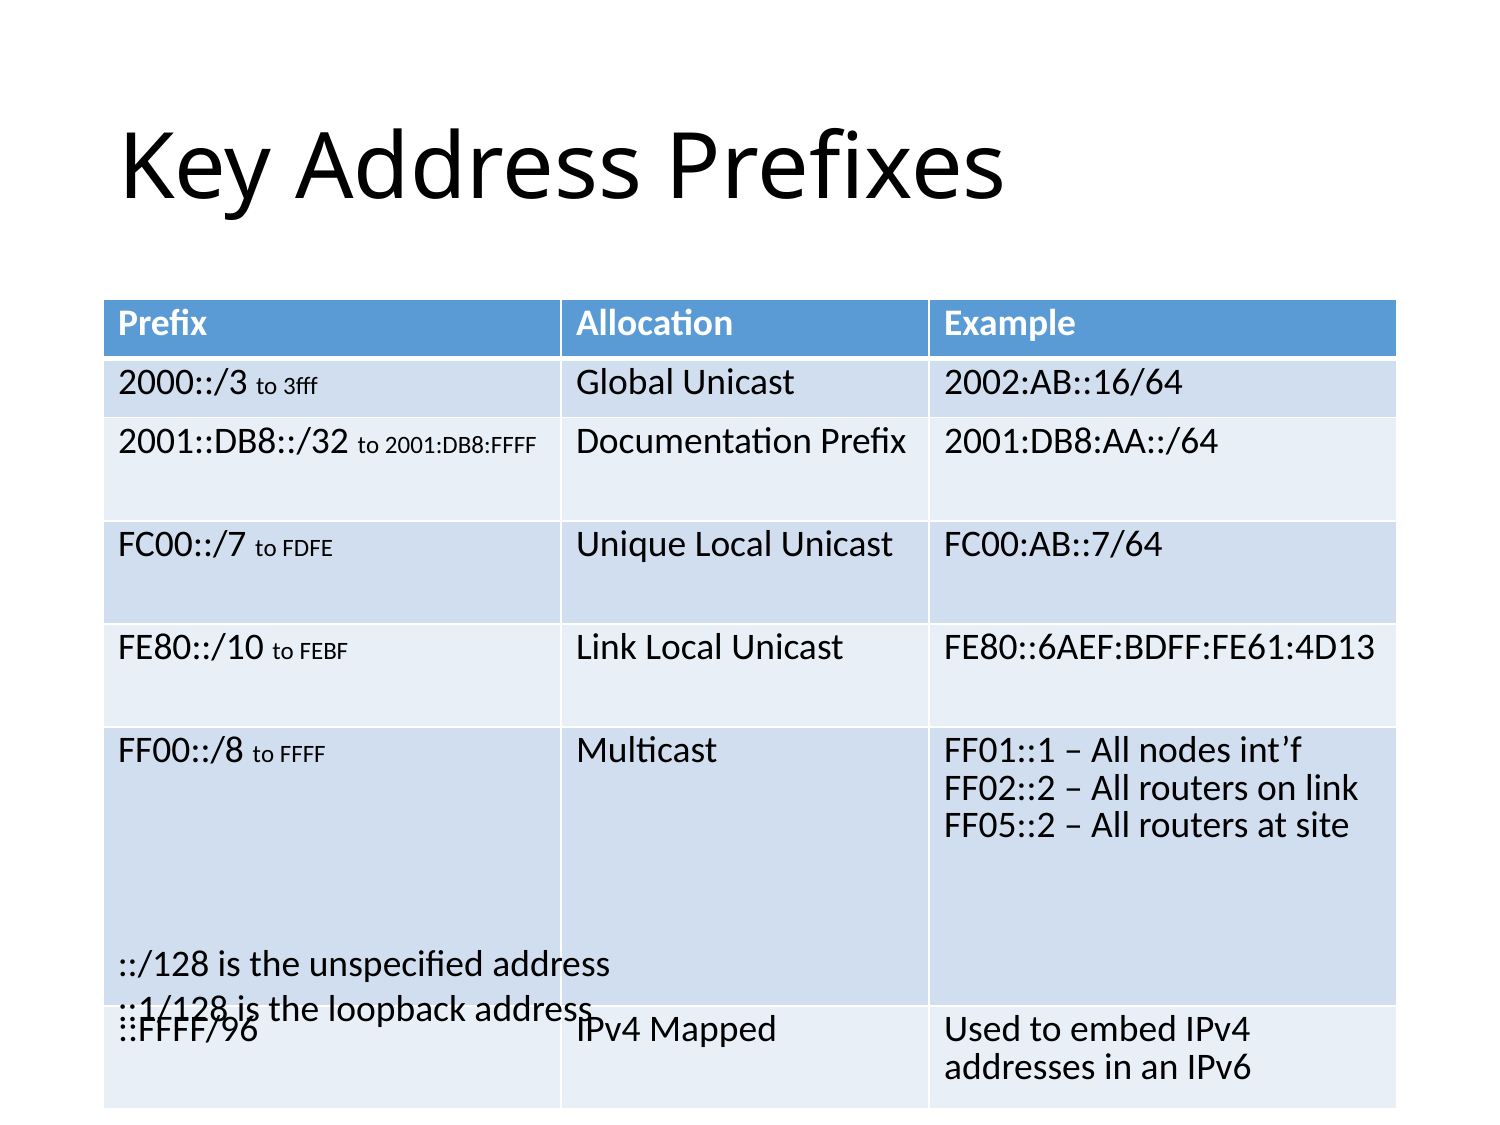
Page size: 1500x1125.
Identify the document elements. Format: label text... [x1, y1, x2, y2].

text_box ::/128 is the unspecified address ::1/128 is the loopback address [103, 931, 891, 1037]
table_cell Used to embed IPv4 addresses in an IPv6 [930, 1007, 1396, 1108]
table_cell ::FFFF/96 [104, 1037, 560, 1108]
table_cell FE80::6AEF:BDFF:FE61:4D13 [930, 625, 1396, 726]
table_cell 2002:AB::16/64 [930, 361, 1396, 417]
table_cell 2000::/3 to 3fff [104, 361, 560, 417]
title Key Address Prefixes [103, 59, 1397, 278]
table_cell FF01::1 – All nodes int’f FF02::2 – All routers on link FF05::2 – All routers at site [930, 728, 1396, 1005]
table_cell Link Local Unicast [562, 625, 928, 726]
table_header Prefix [104, 300, 560, 356]
table_cell FC00:AB::7/64 [930, 522, 1396, 623]
table_cell FC00::/7 to FDFE [104, 522, 560, 623]
table_header Allocation [562, 300, 928, 356]
table_header Example [930, 300, 1396, 356]
table_cell IPv4 Mapped [562, 1007, 928, 1108]
table_cell 2001:DB8:AA::/64 [930, 418, 1396, 520]
table_cell Unique Local Unicast [562, 522, 928, 623]
table_cell Global Unicast [562, 361, 928, 417]
table_cell Multicast [562, 728, 928, 1005]
table_cell Documentation Prefix [562, 418, 928, 520]
table_cell FE80::/10 to FEBF [104, 625, 560, 726]
table_cell FF00::/8 to FFFF [104, 728, 560, 931]
table_cell 2001::DB8::/32 to 2001:DB8:FFFF [104, 418, 560, 520]
